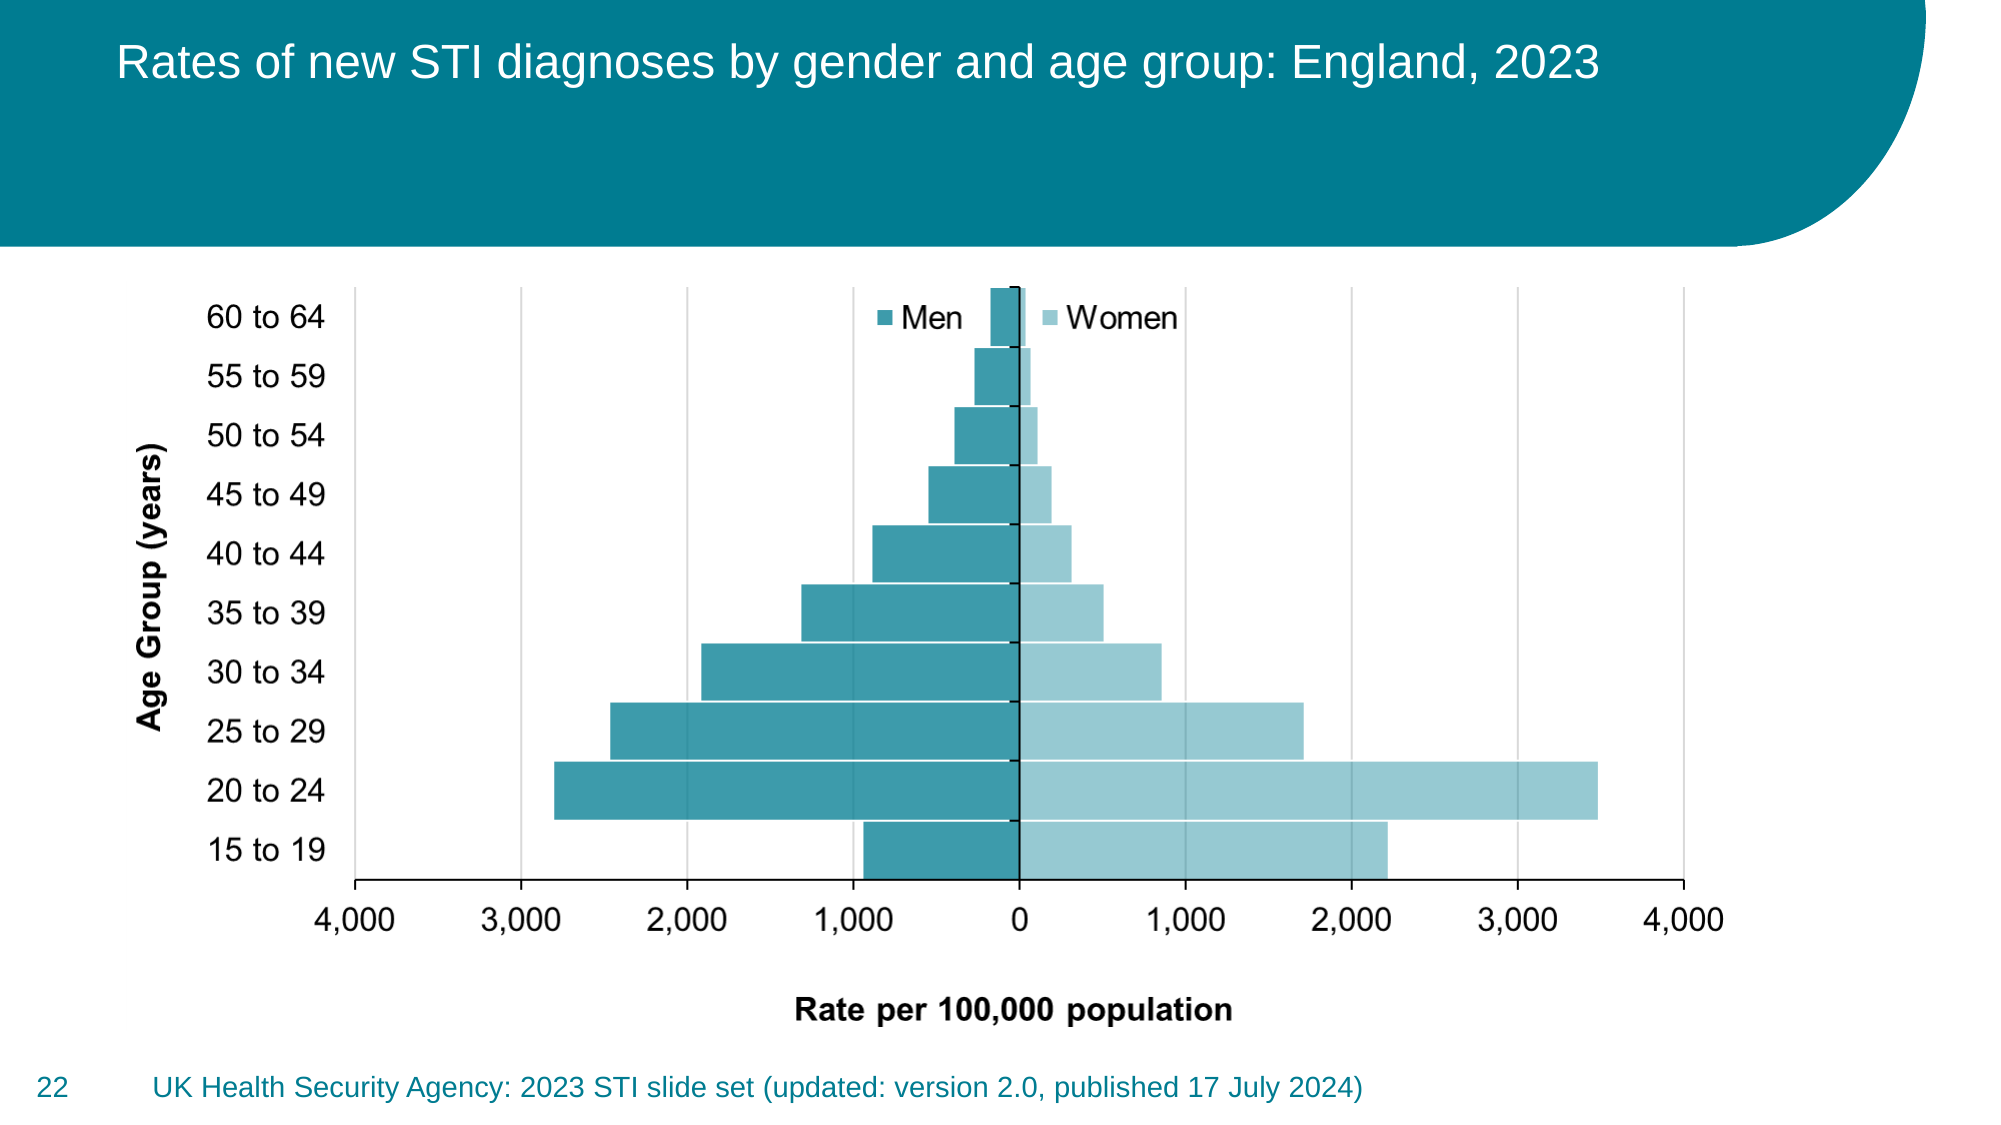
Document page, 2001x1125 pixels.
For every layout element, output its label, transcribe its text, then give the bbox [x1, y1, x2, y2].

text_box UK Health Security Agency: 2023 STI slide set (updated: version 2.0, published 17 July 2024) [137, 1056, 1780, 1116]
title Rates of new STI diagnoses by gender and age group: England, 2023 [101, 29, 1747, 189]
picture [125, 281, 1791, 1031]
text_box [21, 1056, 120, 1117]
